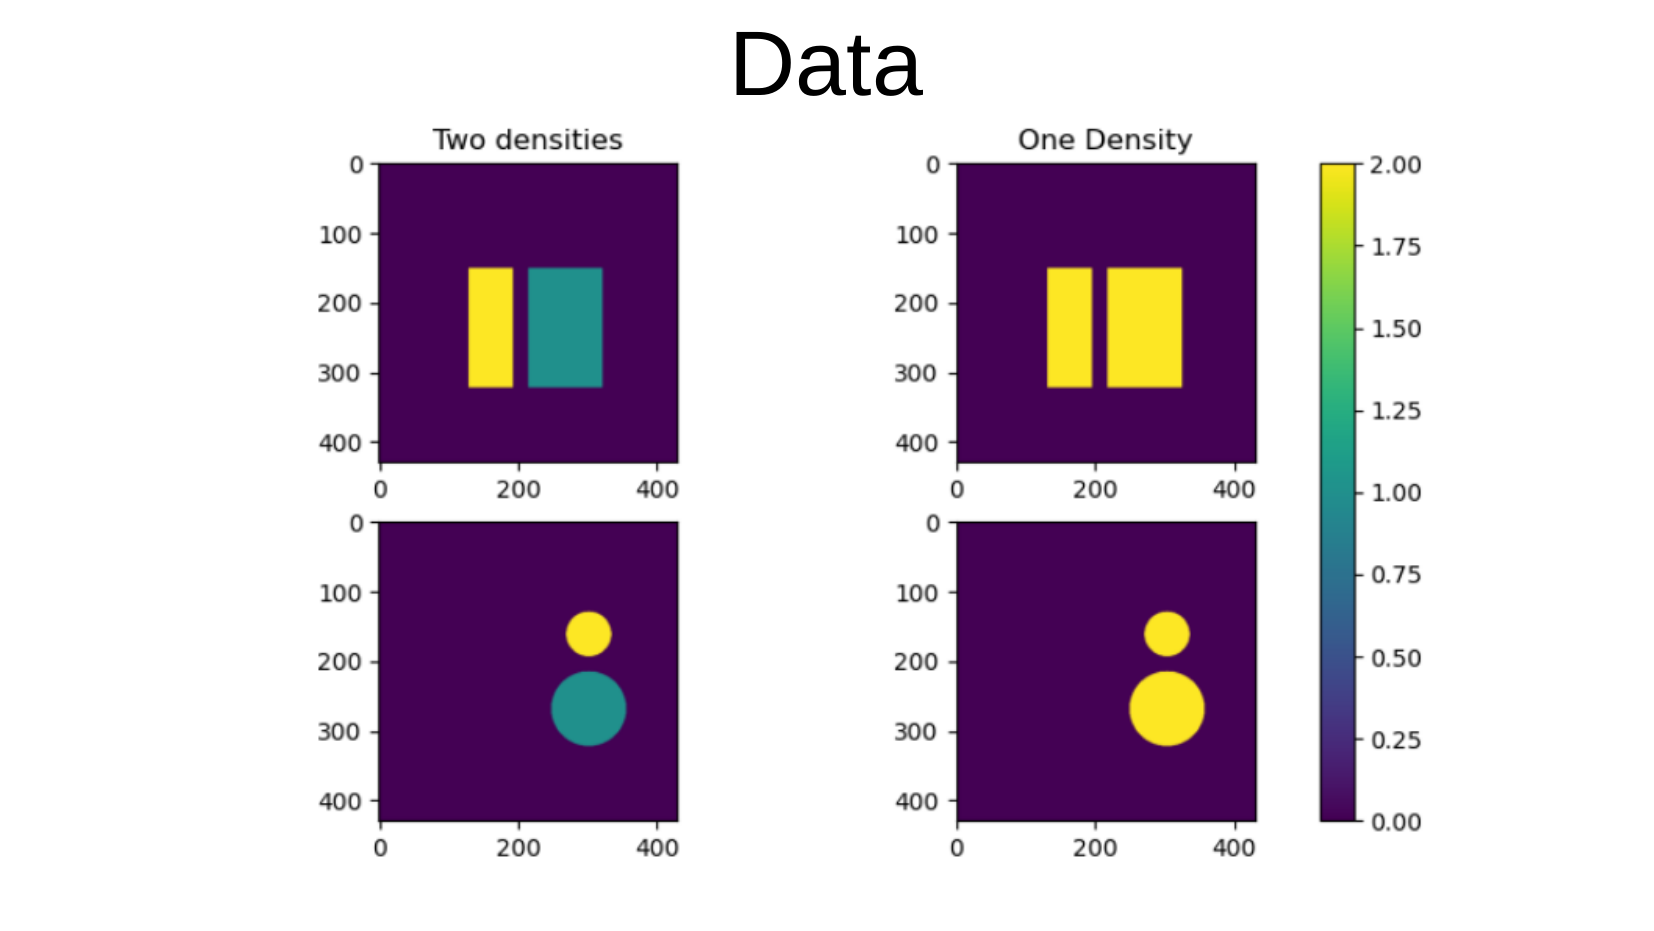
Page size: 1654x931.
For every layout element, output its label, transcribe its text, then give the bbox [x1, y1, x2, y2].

title Data [82, 12, 1571, 218]
picture [300, 112, 1438, 877]
